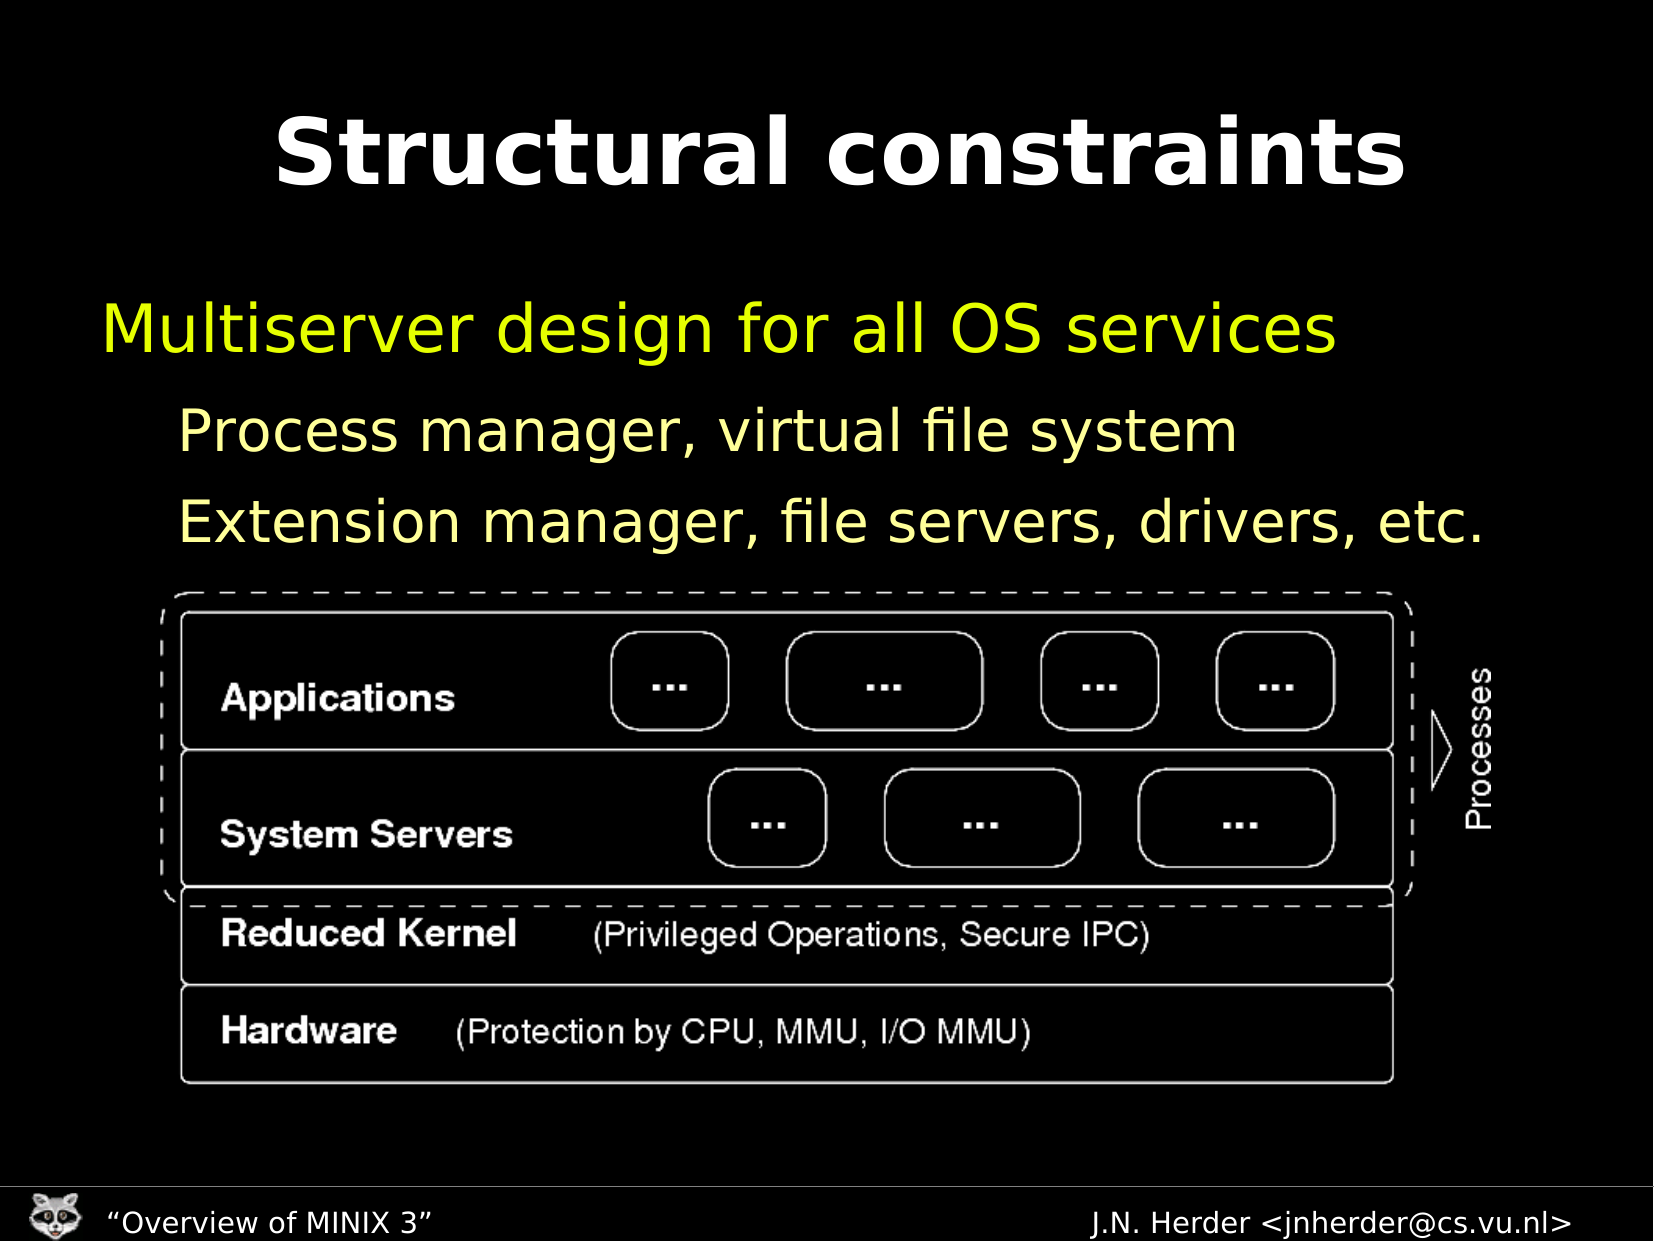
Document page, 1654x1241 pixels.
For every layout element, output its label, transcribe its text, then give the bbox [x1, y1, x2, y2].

picture [29, 1193, 83, 1241]
picture [159, 589, 1491, 1086]
list Multiserver design for all OS services Process manager, virtual file system Extension manager, file servers, drivers, etc. [82, 290, 1571, 1109]
title Structural constraints [75, 43, 1576, 263]
